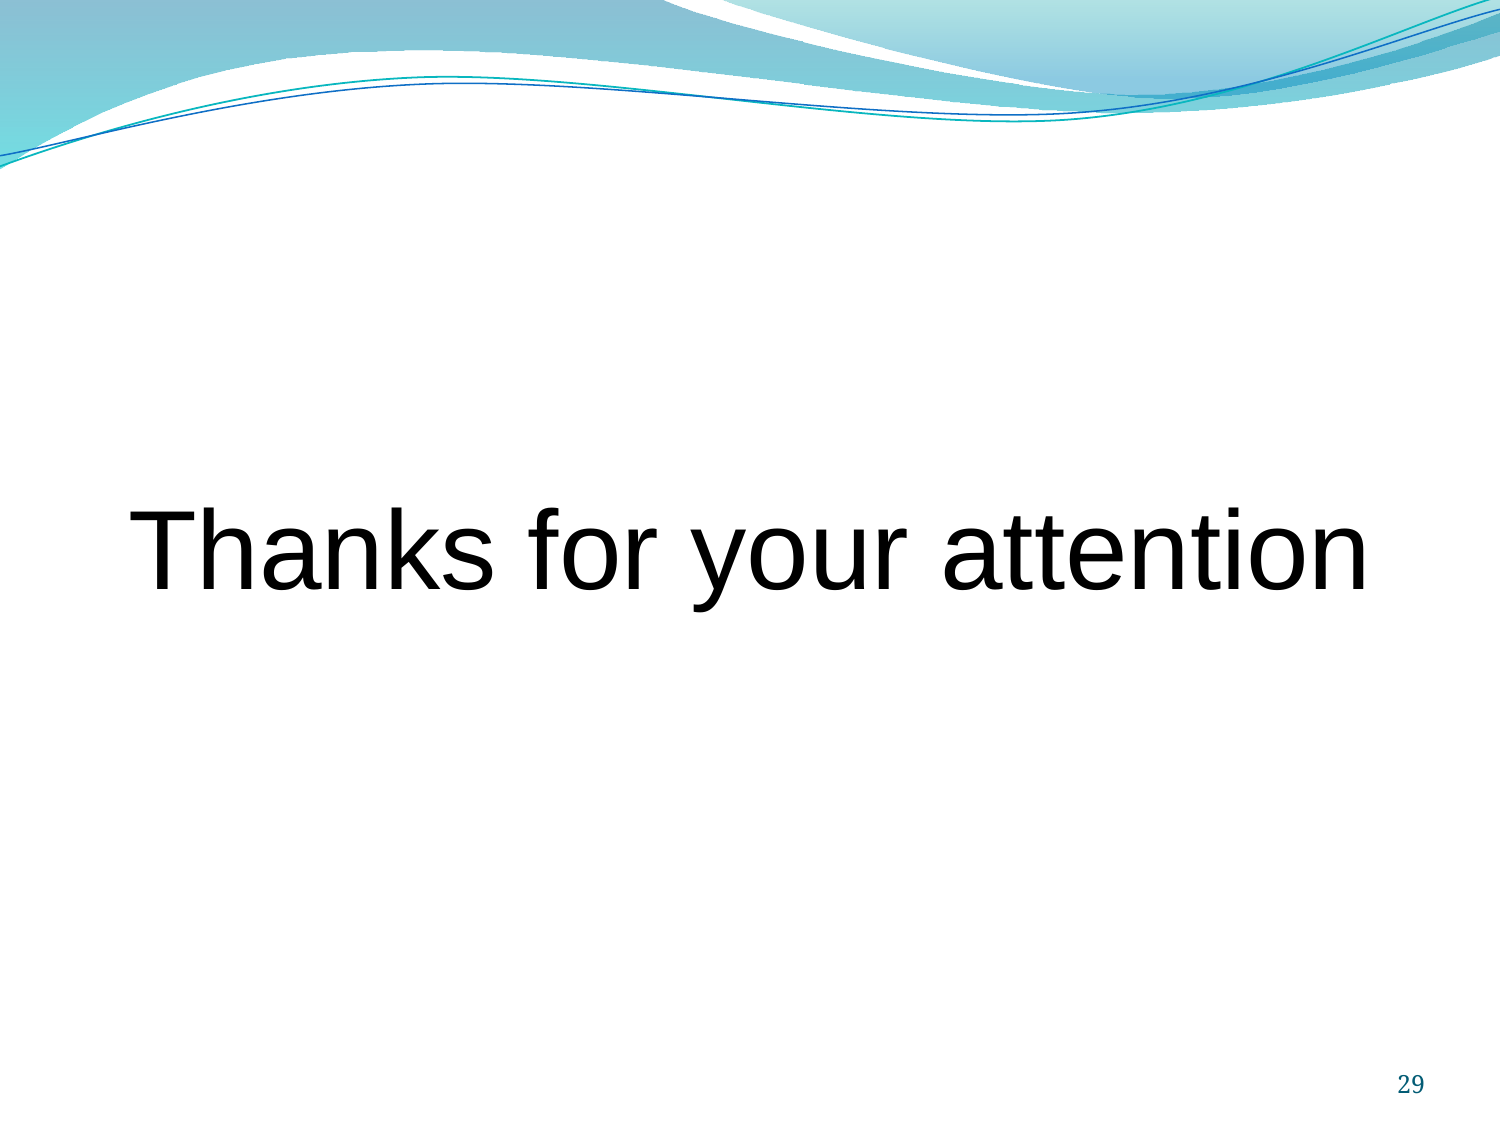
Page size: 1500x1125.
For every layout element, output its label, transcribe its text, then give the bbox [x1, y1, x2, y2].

subtitle Thanks for your attention [75, 115, 1425, 985]
